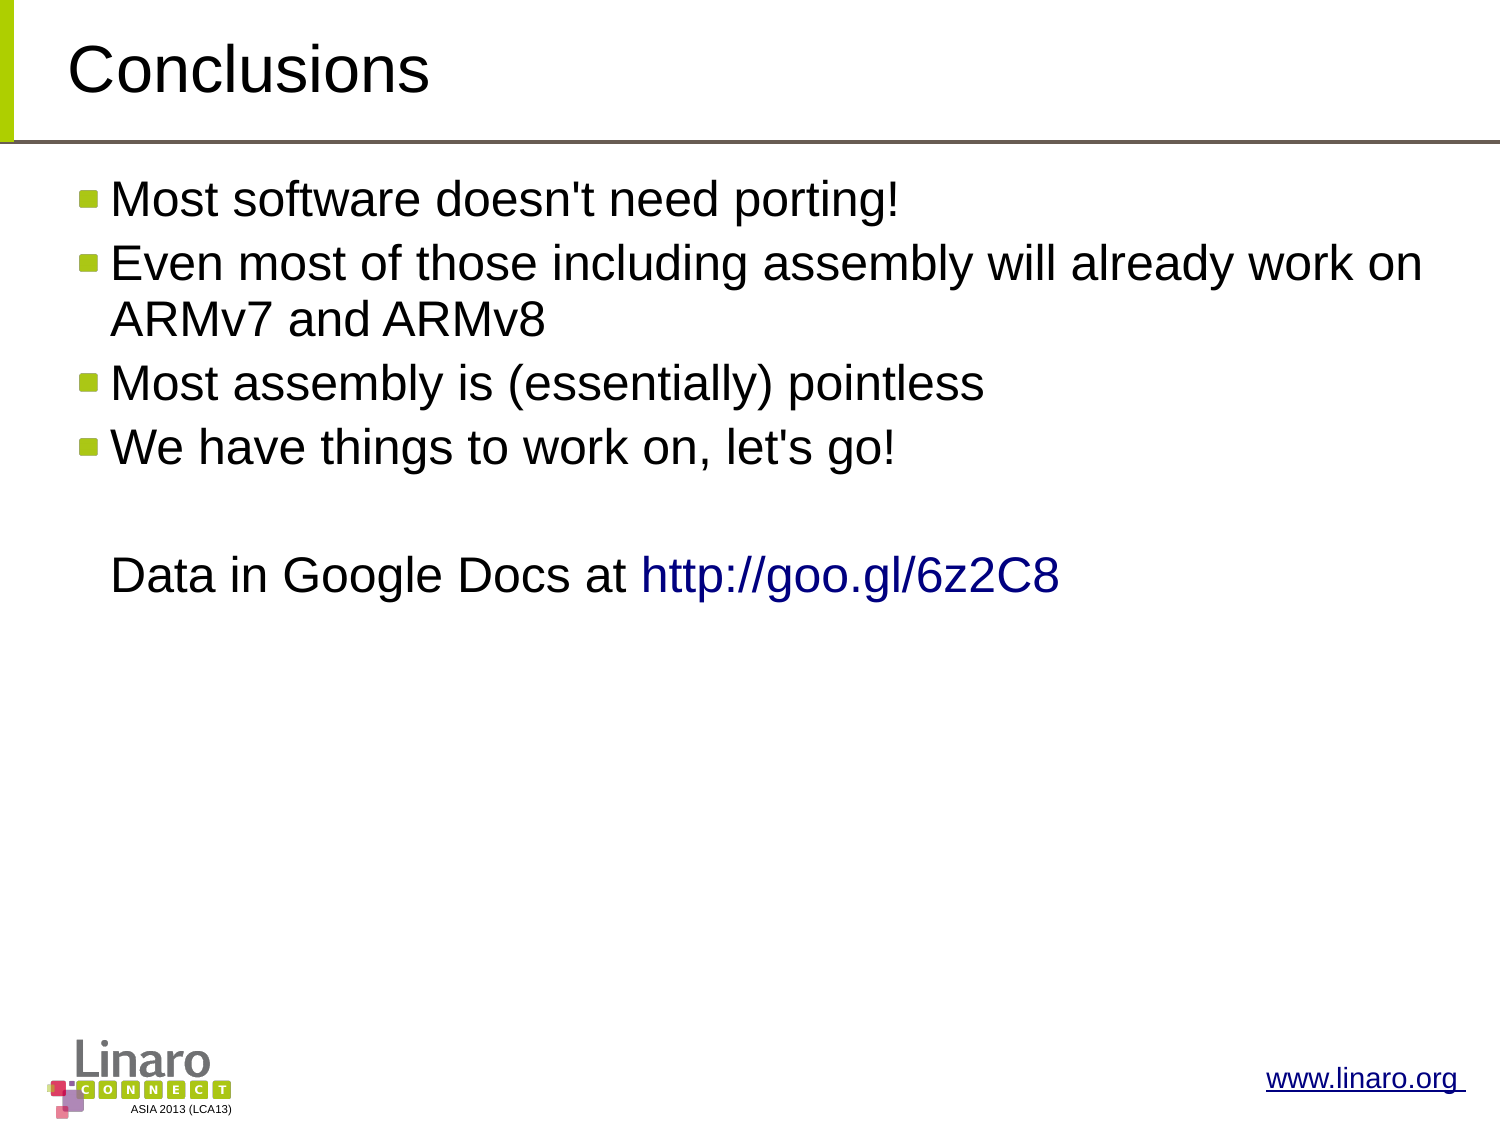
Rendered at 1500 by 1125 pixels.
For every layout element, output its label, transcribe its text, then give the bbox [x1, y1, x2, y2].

title Conclusions [53, 24, 1466, 125]
picture [39, 1034, 240, 1124]
list Most software doesn't need porting! Even most of those including assembly will already work on ARMv7 and ARMv8 Most assembly is (essentially) pointless We have things to work on, let's go! Data in Google Docs at http://goo.gl/6z2C8 [53, 163, 1467, 817]
